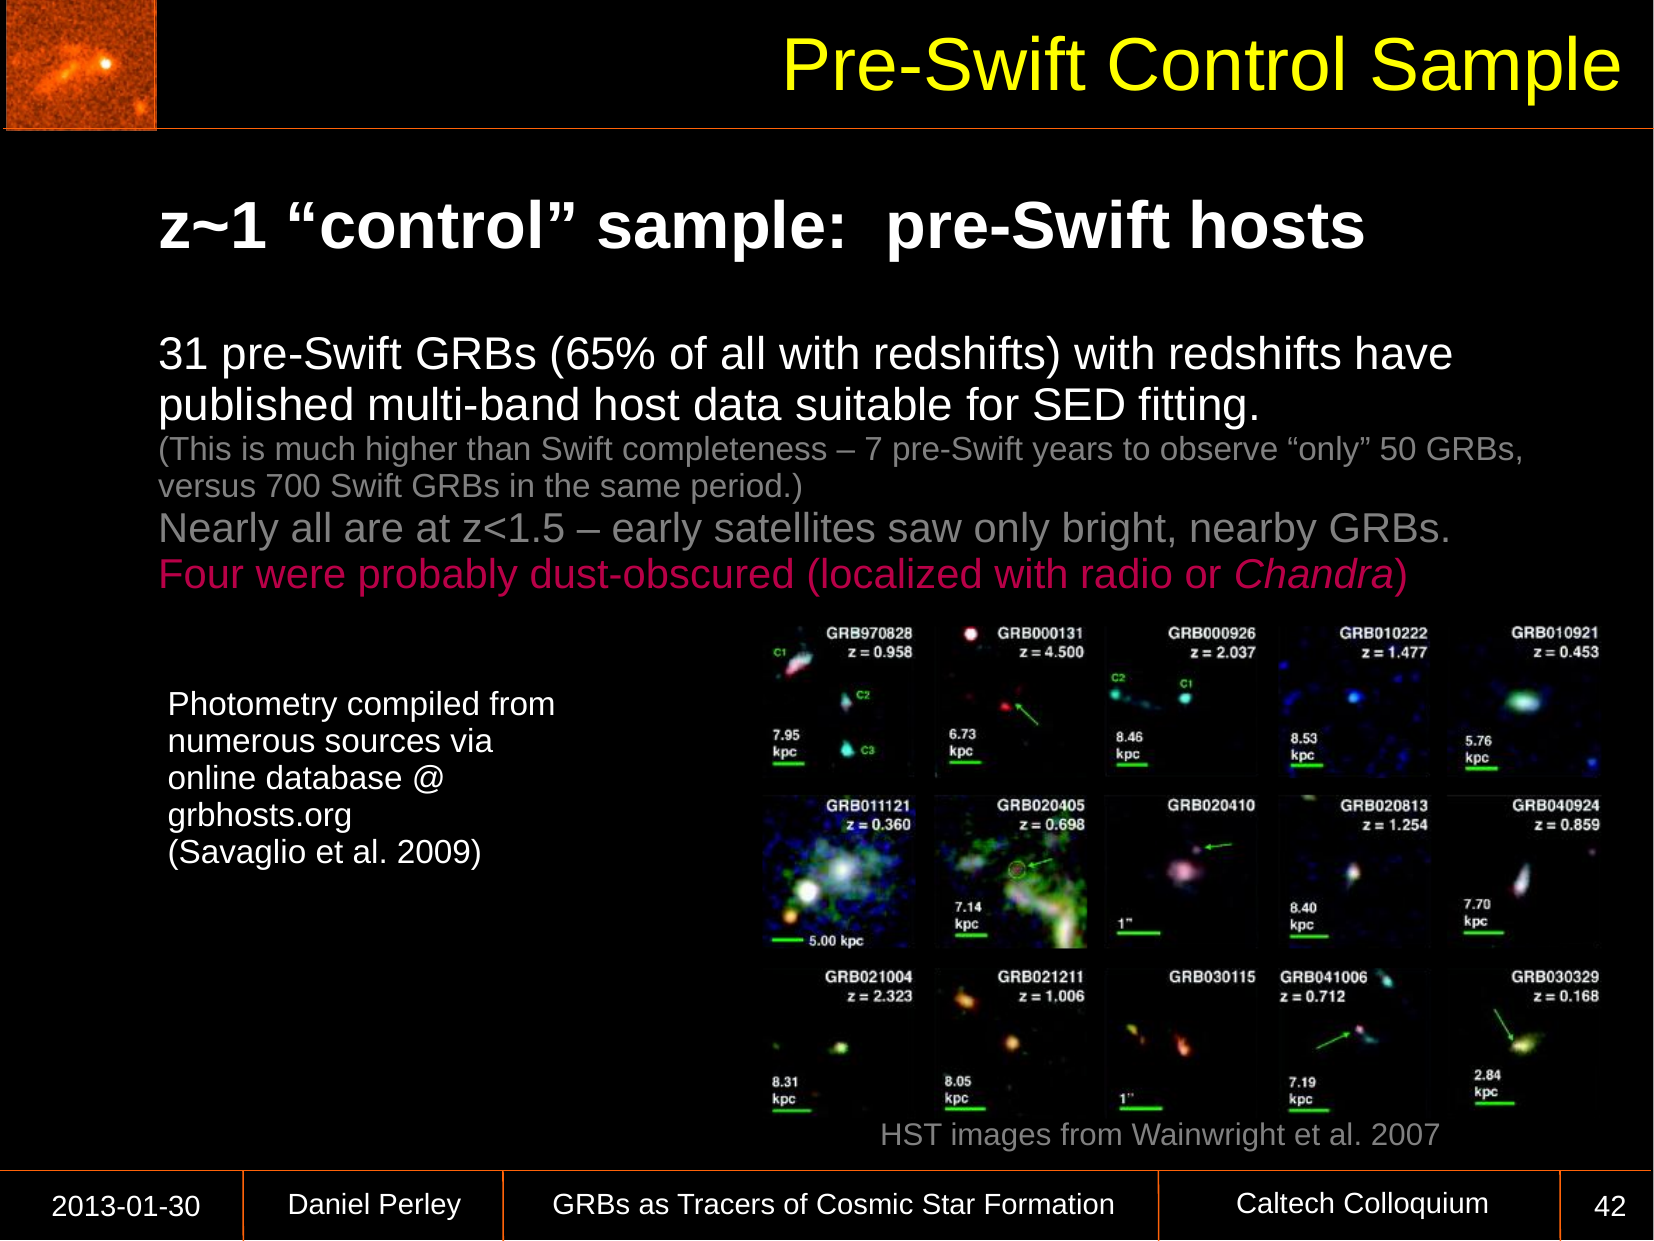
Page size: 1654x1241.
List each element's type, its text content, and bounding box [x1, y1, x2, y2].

title Pre-Swift Control Sample [187, 21, 1624, 108]
text_box HST images from Wainwright et al. 2007 [862, 1106, 1613, 1163]
text_box z~1 “control” sample: pre-Swift hosts 31 pre-Swift GRBs (65% of all with redshifts) with redshifts have published multi-band host data suitable for SED fitting. (This is much higher than Swift completeness – 7 pre-Swift years to observe “only” 50 GRBs, versus 700 Swift GRBs in the same period.) Nearly all are at z<1.5 – early satellites saw only bright, nearby GRBs. Four were probably dust-obscured (localized with radio or Chandra) [140, 177, 1566, 608]
text_box Photometry compiled from numerous sources via online database @ grbhosts.org (Savaglio et al. 2009) [150, 675, 601, 881]
picture [750, 615, 1613, 1133]
picture [7, 0, 154, 128]
